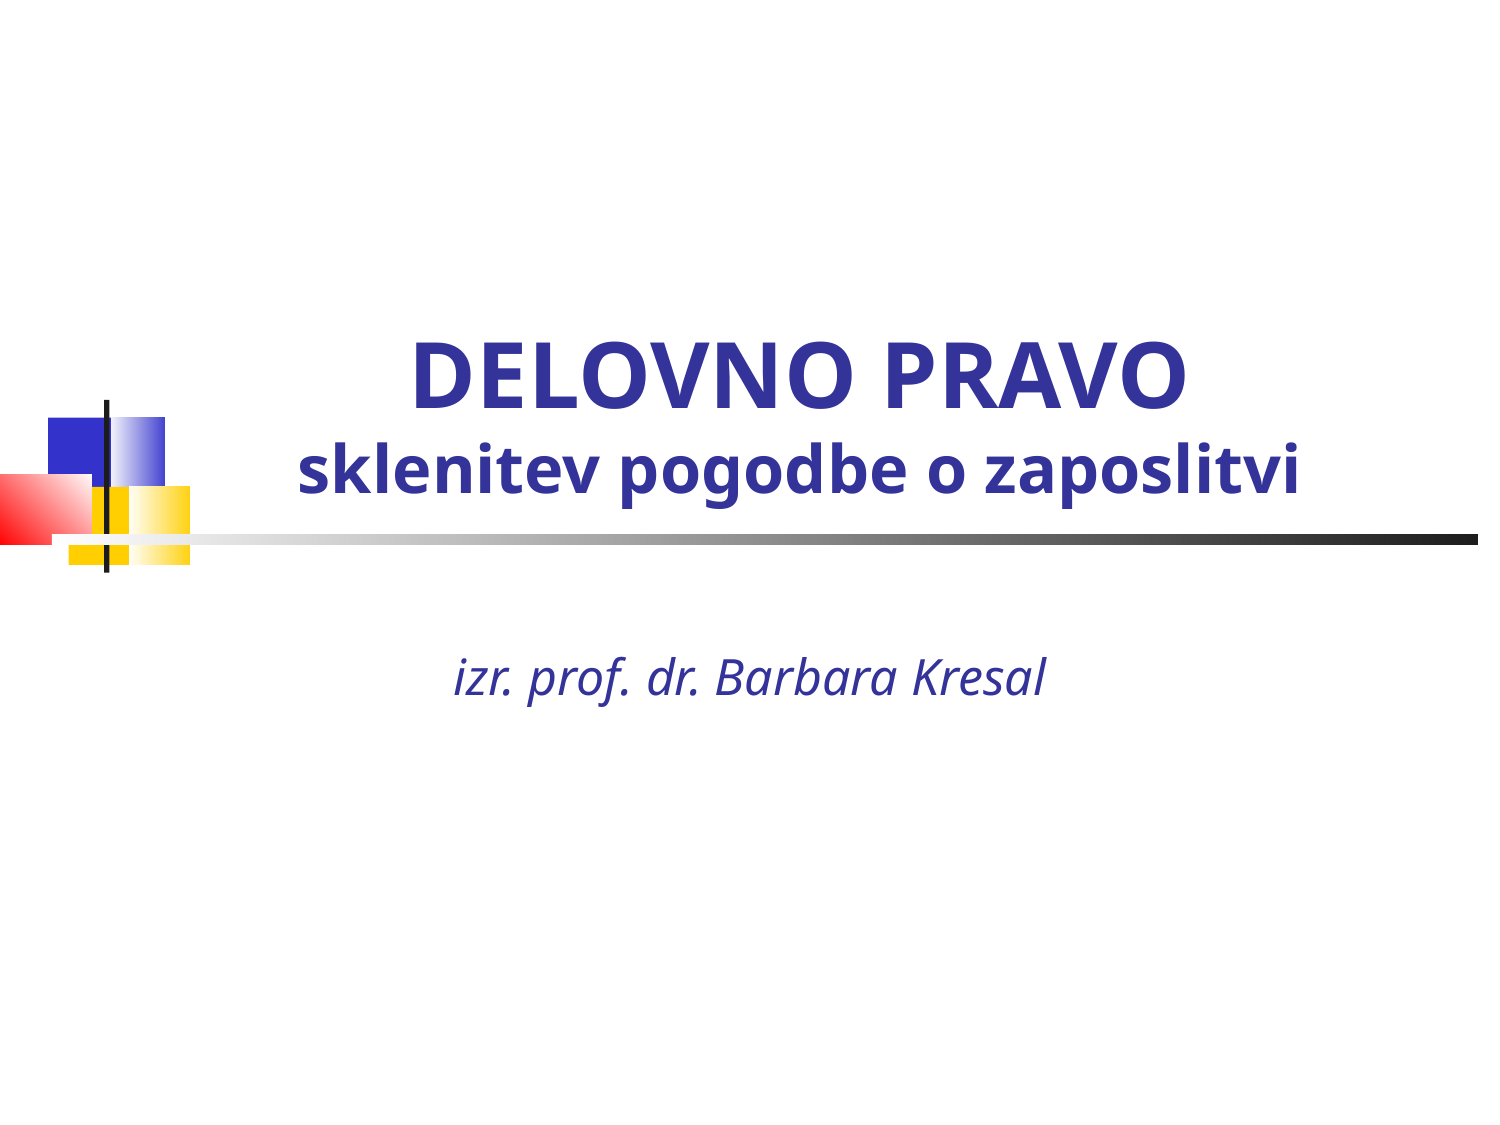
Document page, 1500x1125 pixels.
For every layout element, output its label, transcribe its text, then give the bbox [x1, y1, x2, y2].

text_box izr. prof. dr. Barbara Kresal [225, 637, 1276, 926]
title DELOVNO PRAVO sklenitev pogodbe o zaposlitvi [162, 274, 1438, 515]
